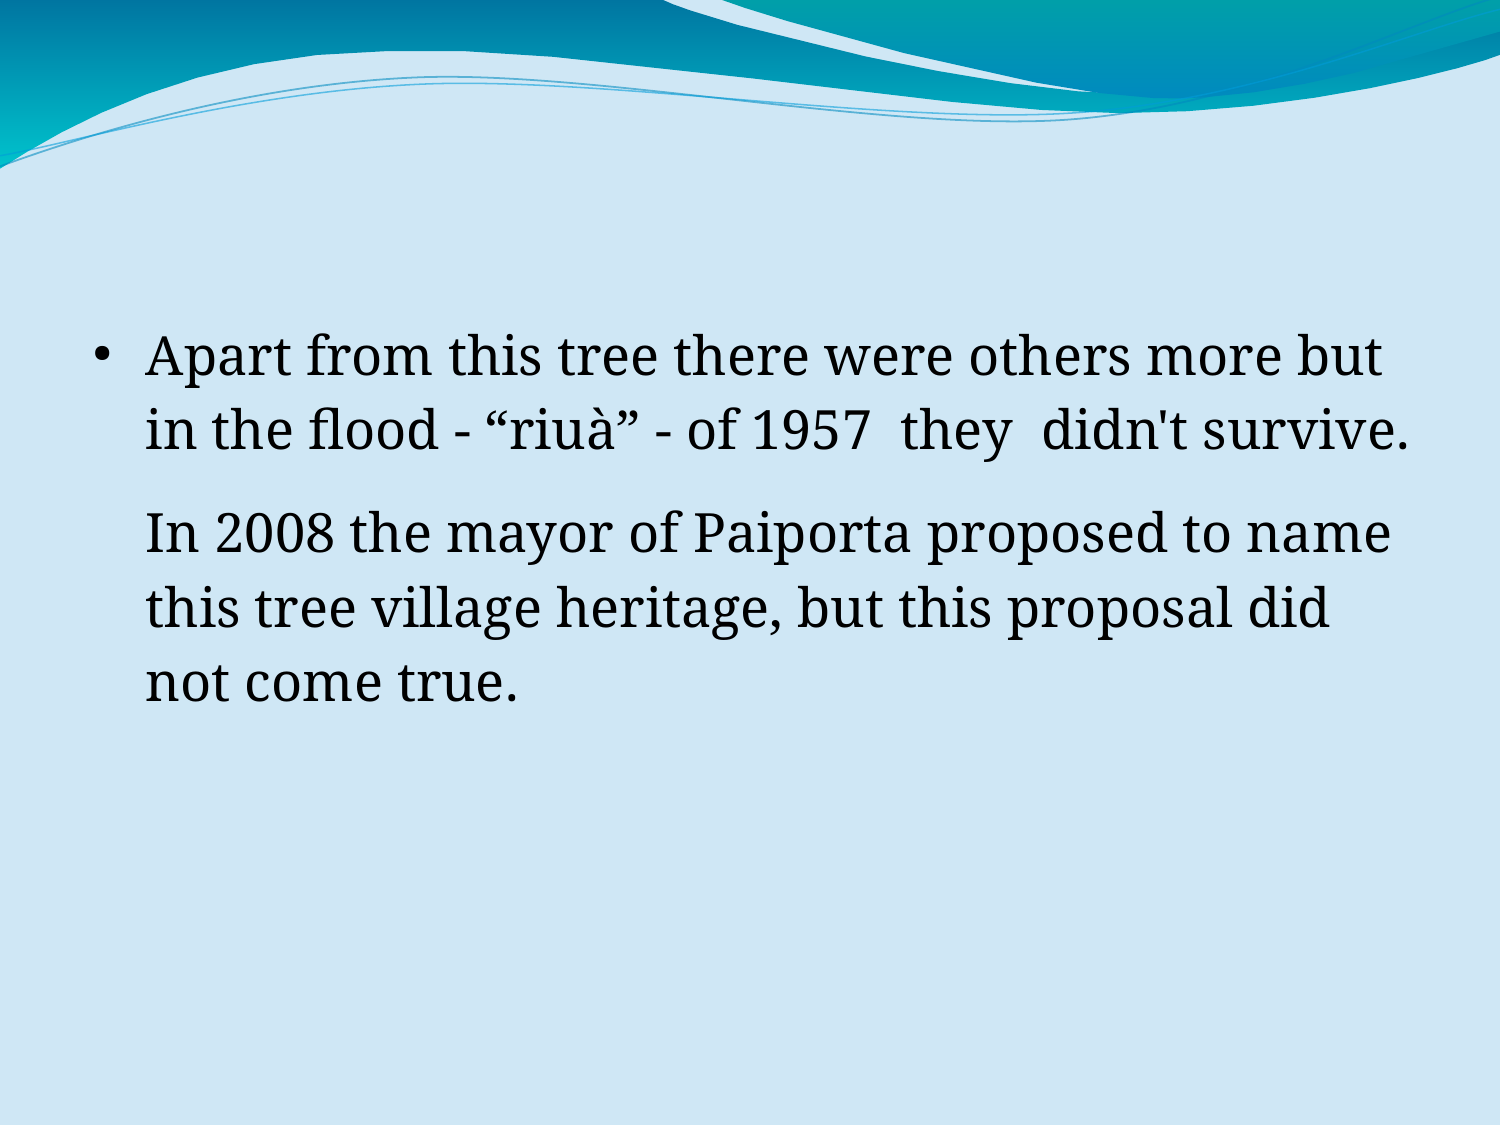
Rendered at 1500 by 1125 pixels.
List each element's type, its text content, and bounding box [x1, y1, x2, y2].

list Apart from this tree there were others more but in the flood - “riuà” - of 1957 they didn't survive. In 2008 the mayor of Paiporta proposed to name this tree village heritage, but this proposal did not come true. [75, 317, 1425, 1038]
